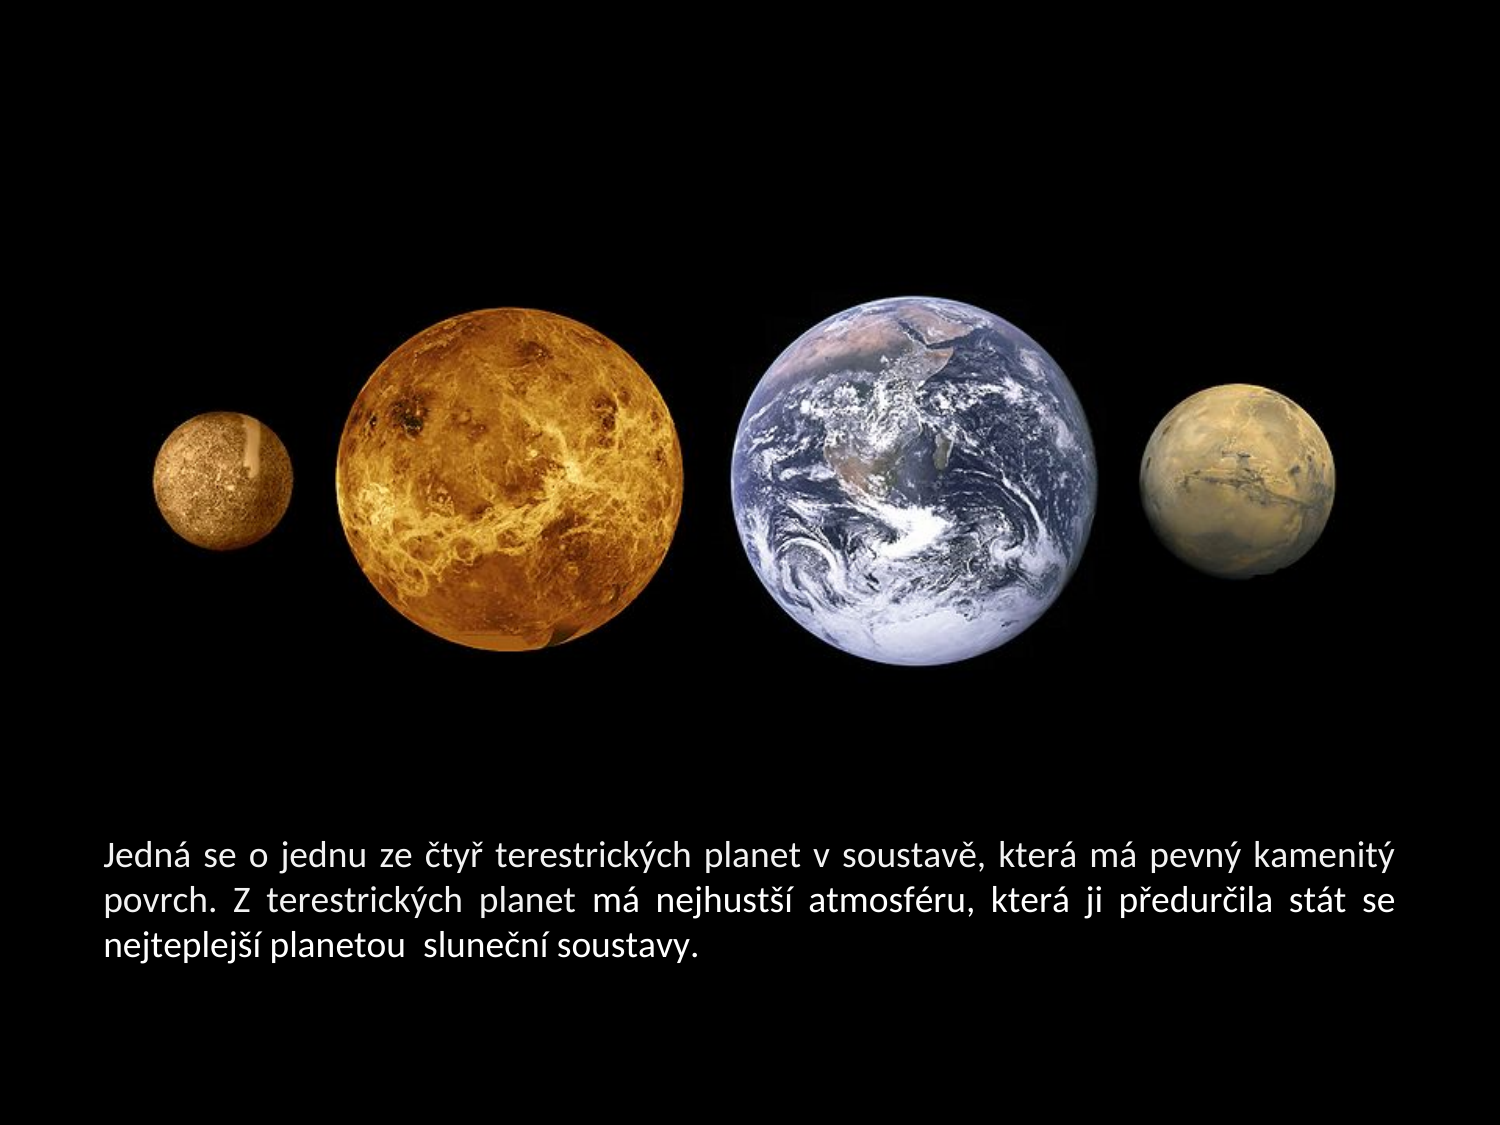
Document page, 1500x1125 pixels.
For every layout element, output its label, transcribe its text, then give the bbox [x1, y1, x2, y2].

text_box Jedná se o jednu ze čtyř terestrických planet v soustavě, která má pevný kamenitý povrch. Z terestrických planet má nejhustší atmosféru, která ji předurčila stát se nejteplejší planetou sluneční soustavy. [88, 822, 1412, 973]
picture [123, 207, 1374, 755]
